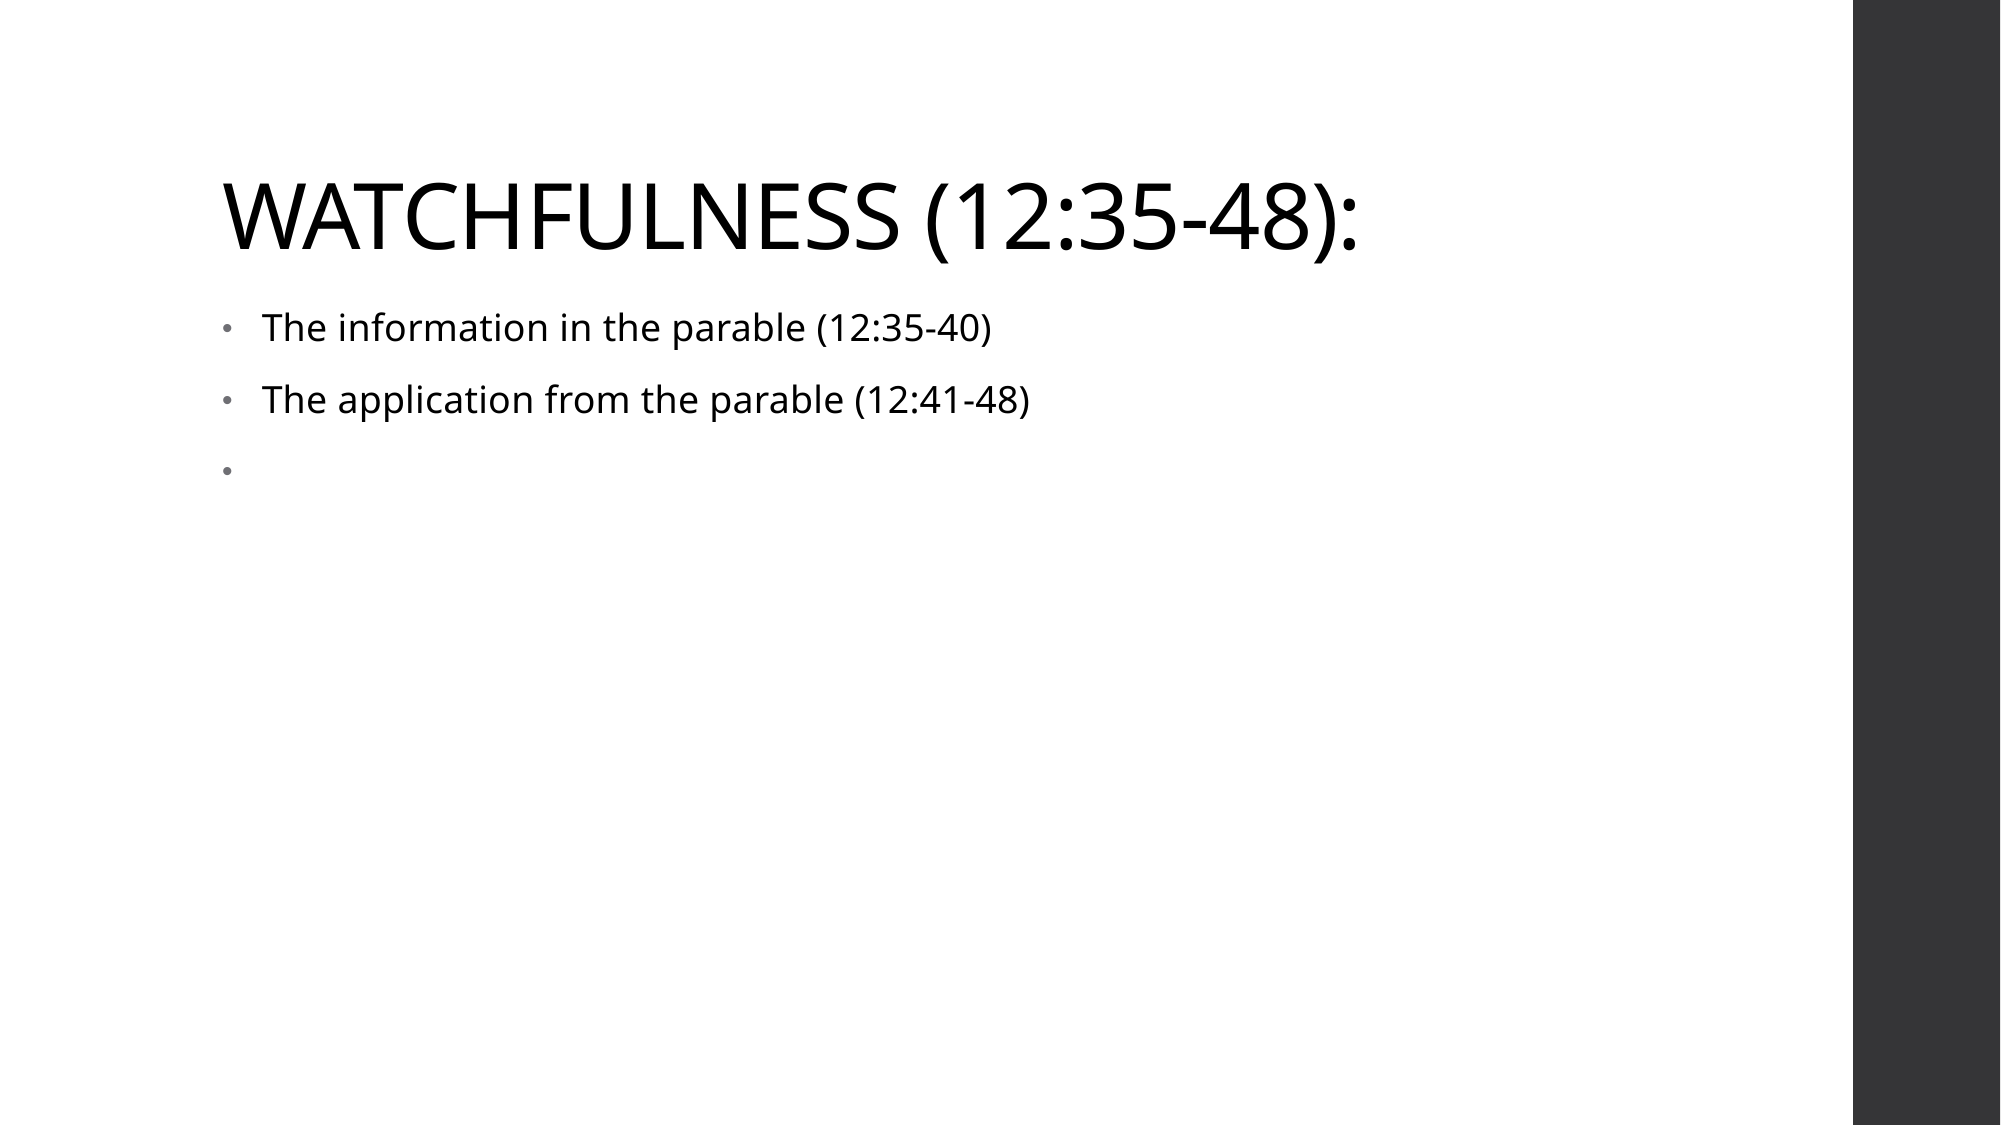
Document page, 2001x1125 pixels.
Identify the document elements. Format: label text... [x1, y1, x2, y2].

list The information in the parable (12:35-40) The application from the parable (12:41-48) [206, 299, 1617, 1014]
title WATCHFULNESS (12:35-48): [206, 60, 1797, 278]
